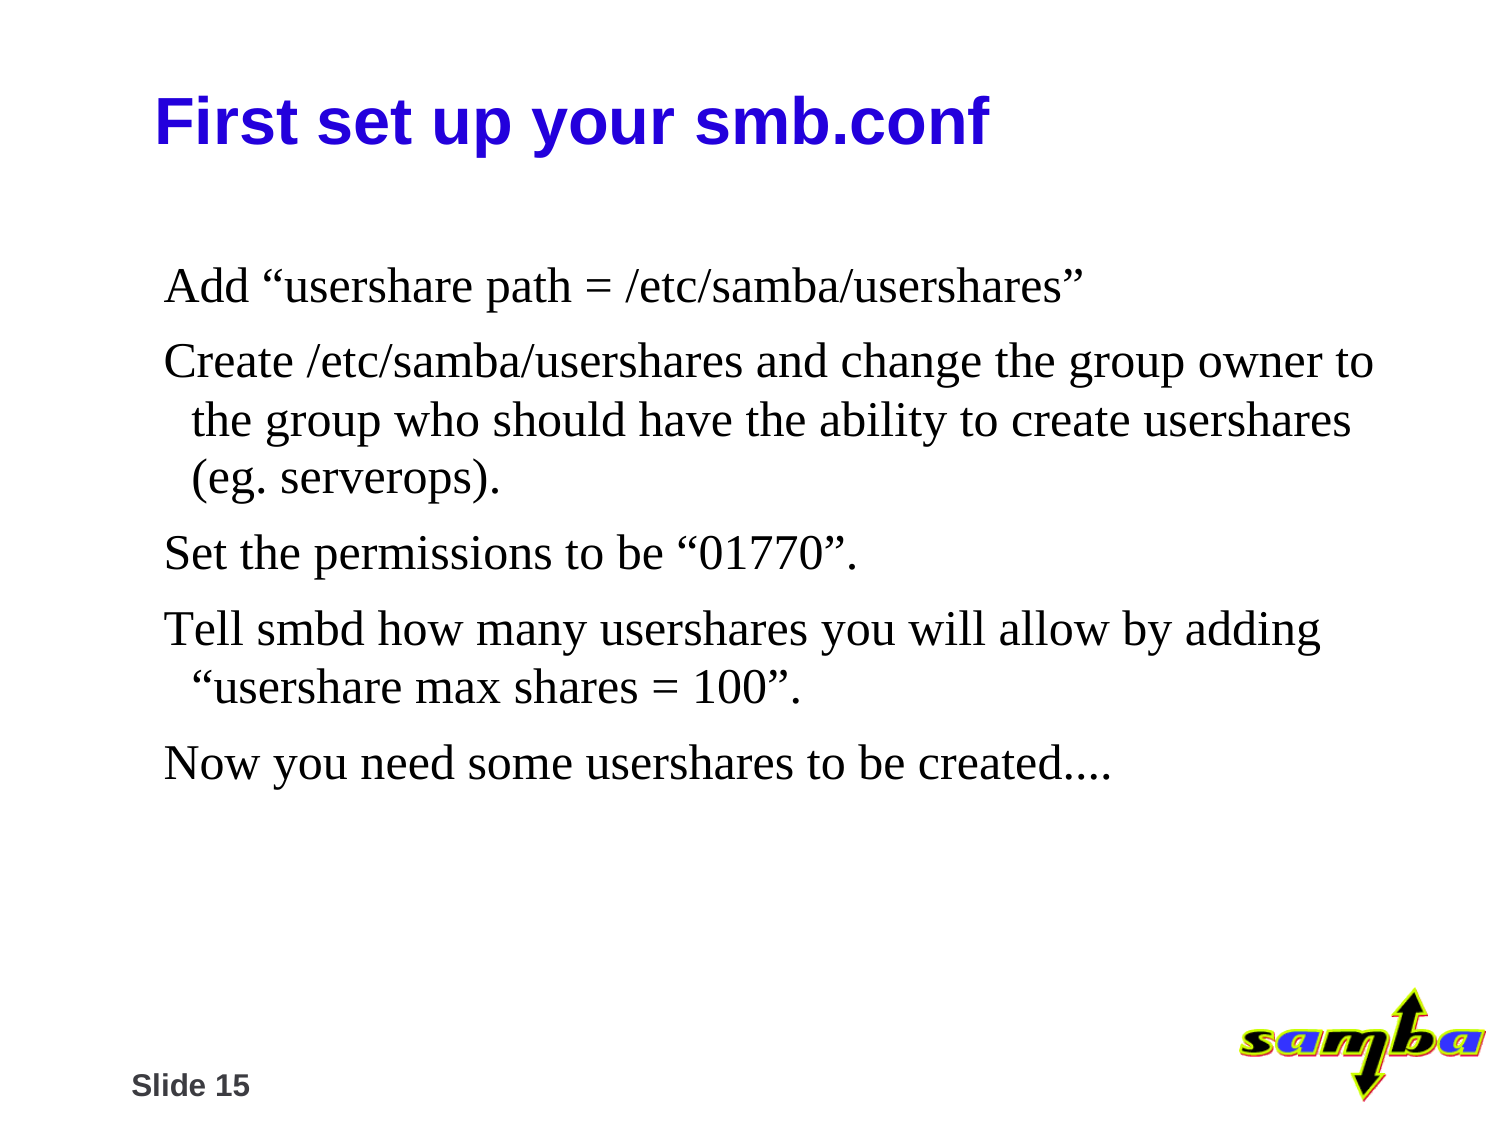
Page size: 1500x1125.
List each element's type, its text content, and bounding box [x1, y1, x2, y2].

title First set up your smb.conf [154, 41, 1383, 205]
list Add “usershare path = /etc/samba/usershares” Create /etc/samba/usershares and change the group owner to the group who should have the ability to create usershares (eg. serverops). Set the permissions to be “01770”. Tell smbd how many usershares you will allow by adding “usershare max shares = 100”. Now you need some usershares to be created.... [163, 254, 1404, 986]
picture [1239, 987, 1486, 1102]
